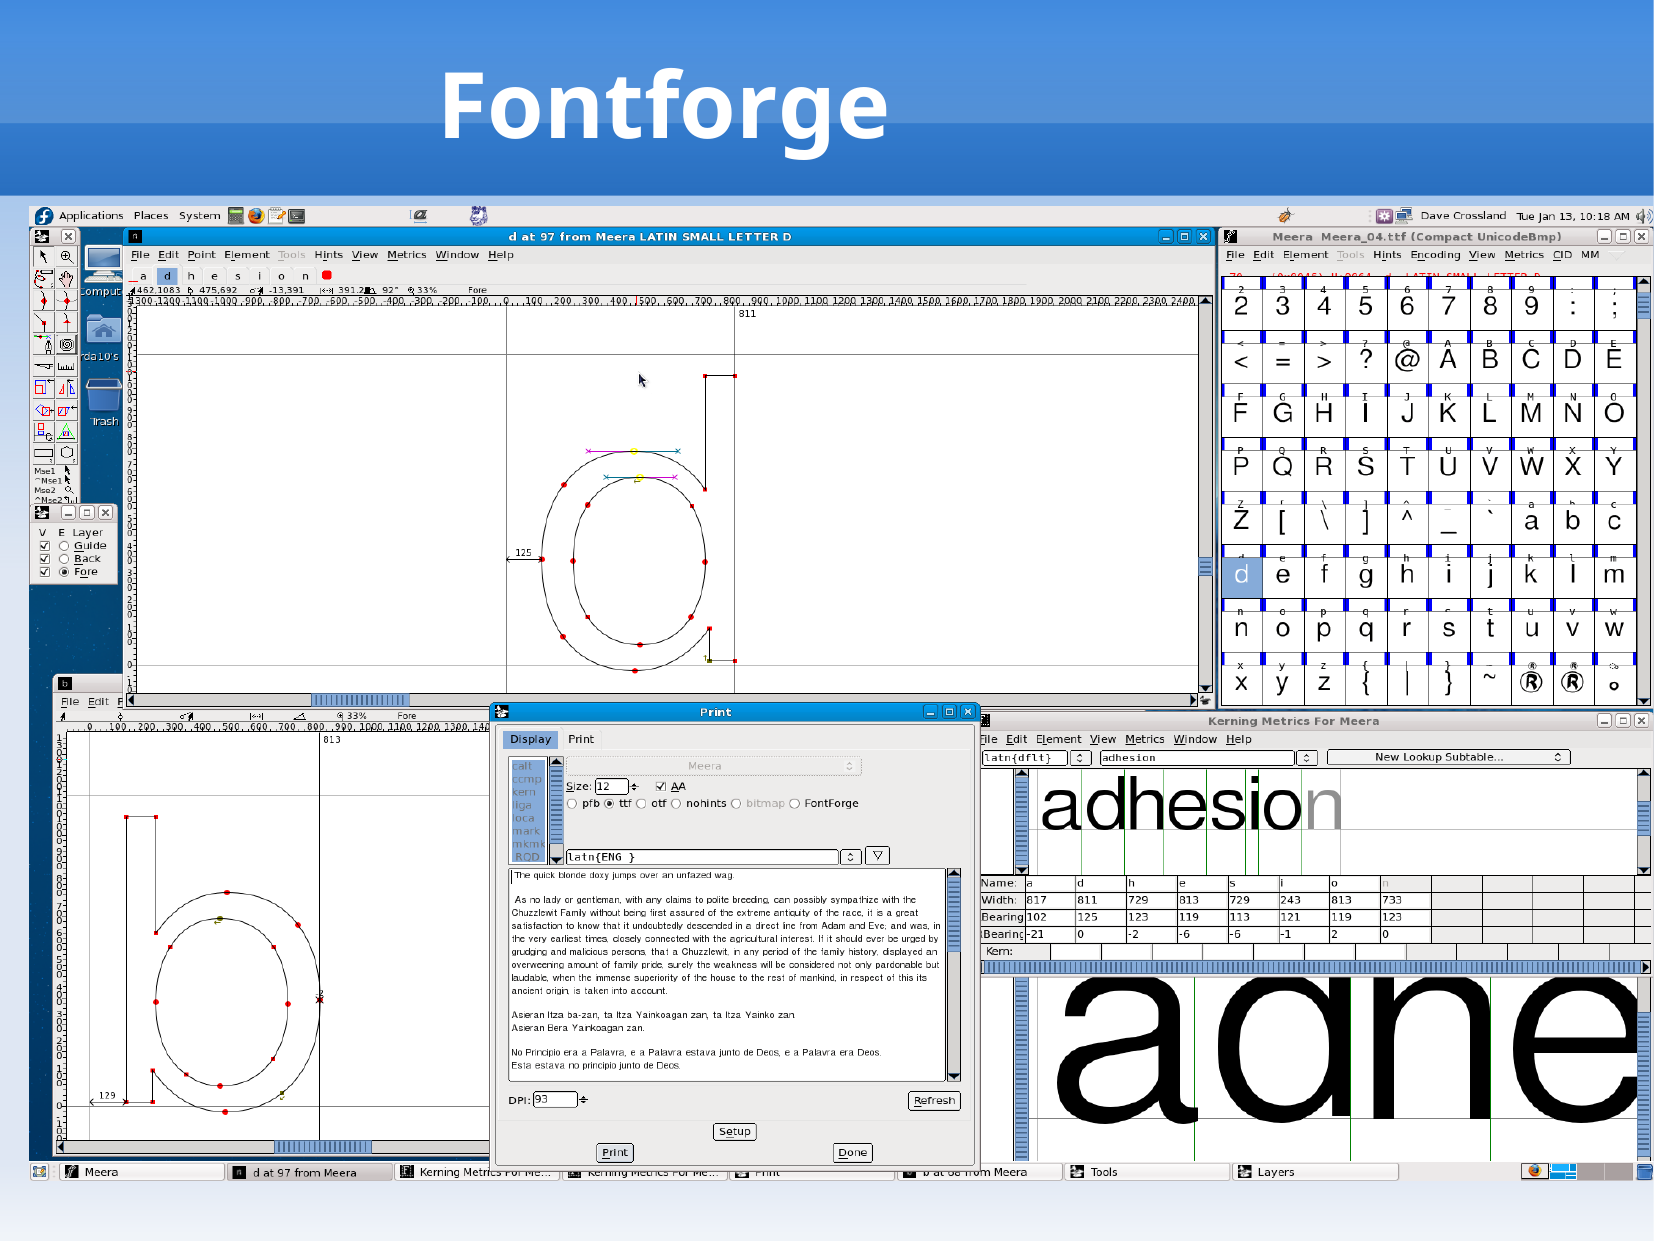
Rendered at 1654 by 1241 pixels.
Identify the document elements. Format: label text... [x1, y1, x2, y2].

title Fontforge [59, 29, 1270, 178]
picture [0, 0, 1654, 1241]
